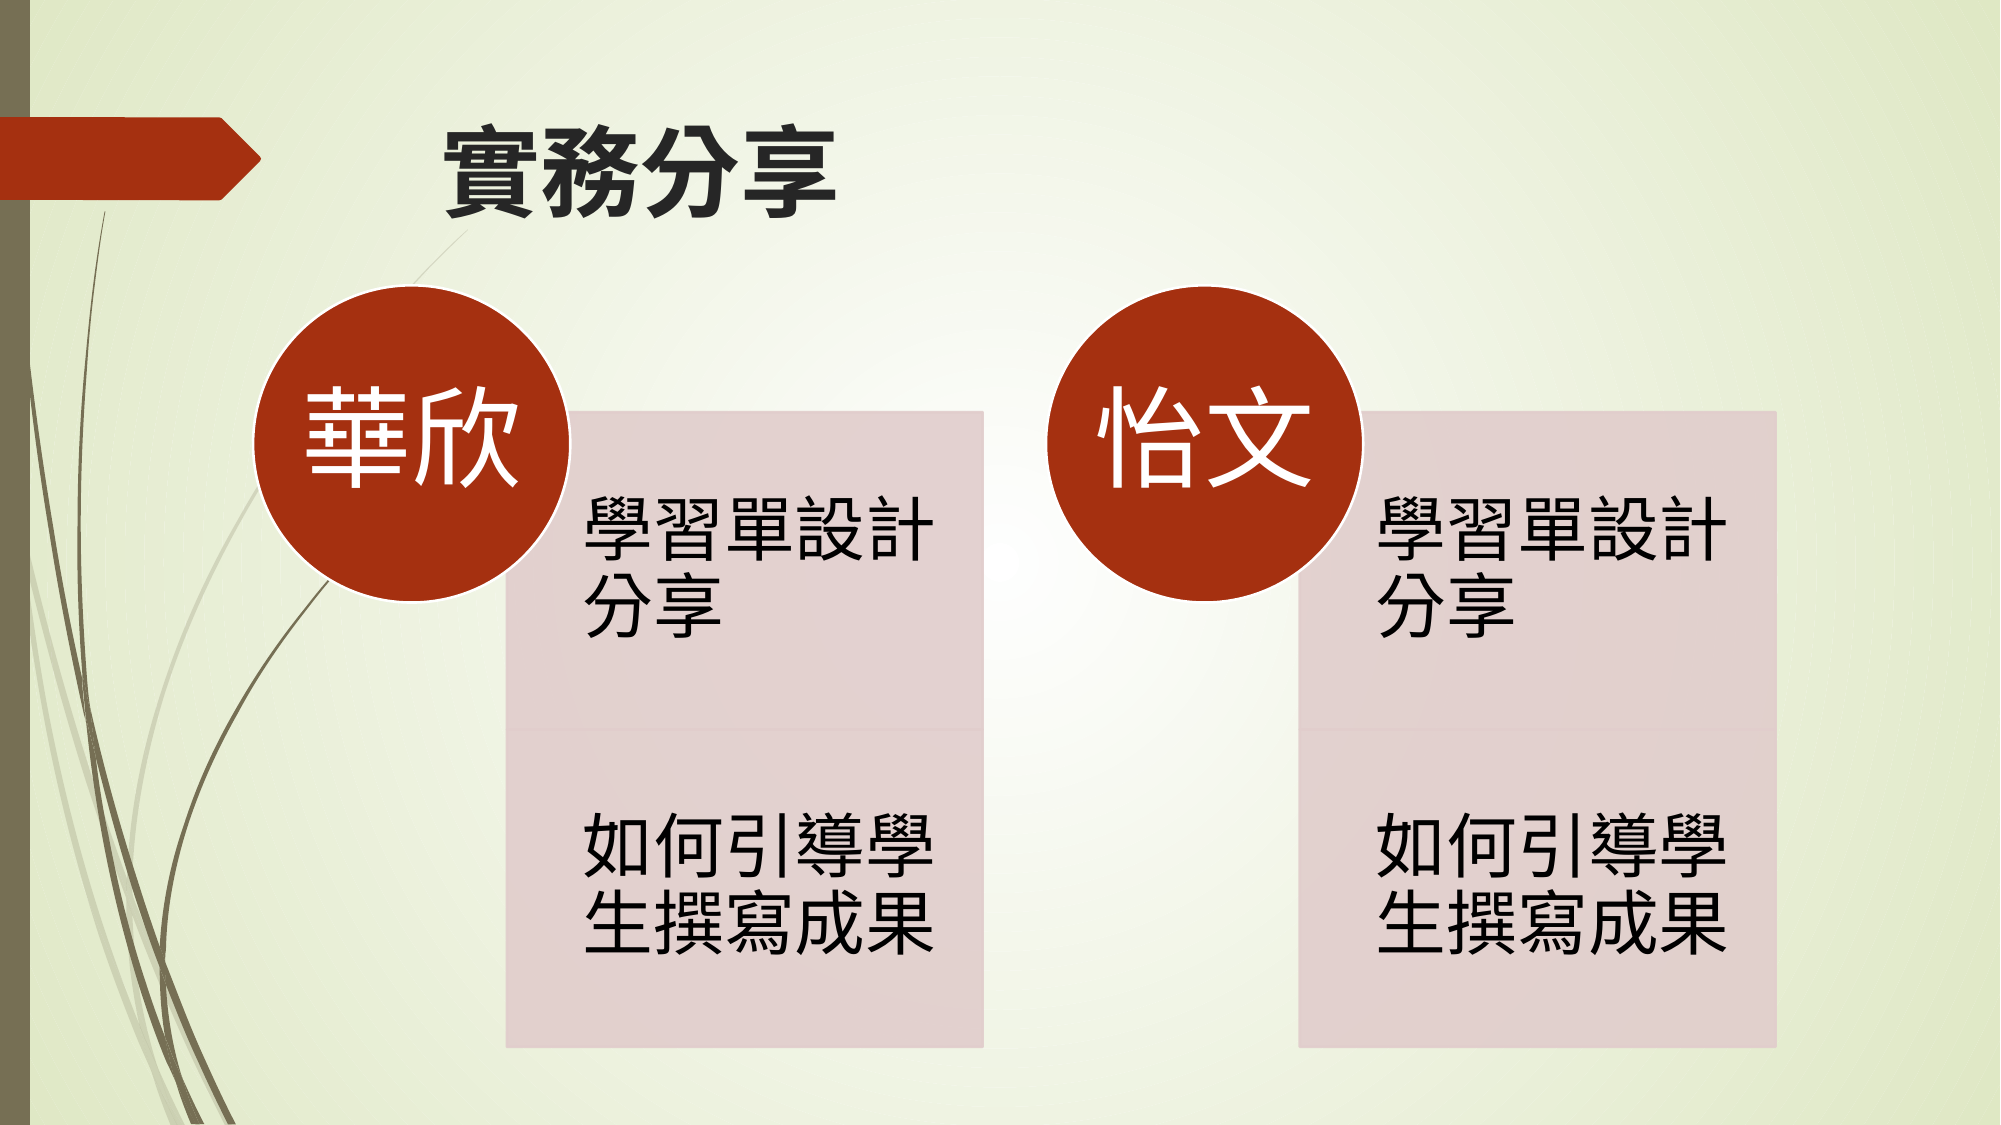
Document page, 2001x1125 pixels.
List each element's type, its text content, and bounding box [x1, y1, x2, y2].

title 實務分享 [425, 102, 1888, 313]
text_box 華欣 [253, 285, 571, 603]
text_box 如何引導學生撰寫成果 [506, 729, 983, 1047]
text_box 學習單設計分享 [506, 412, 983, 729]
text_box 如何引導學生撰寫成果 [1299, 729, 1776, 1047]
text_box 學習單設計分享 [1299, 412, 1776, 729]
text_box 怡文 [1045, 285, 1364, 603]
